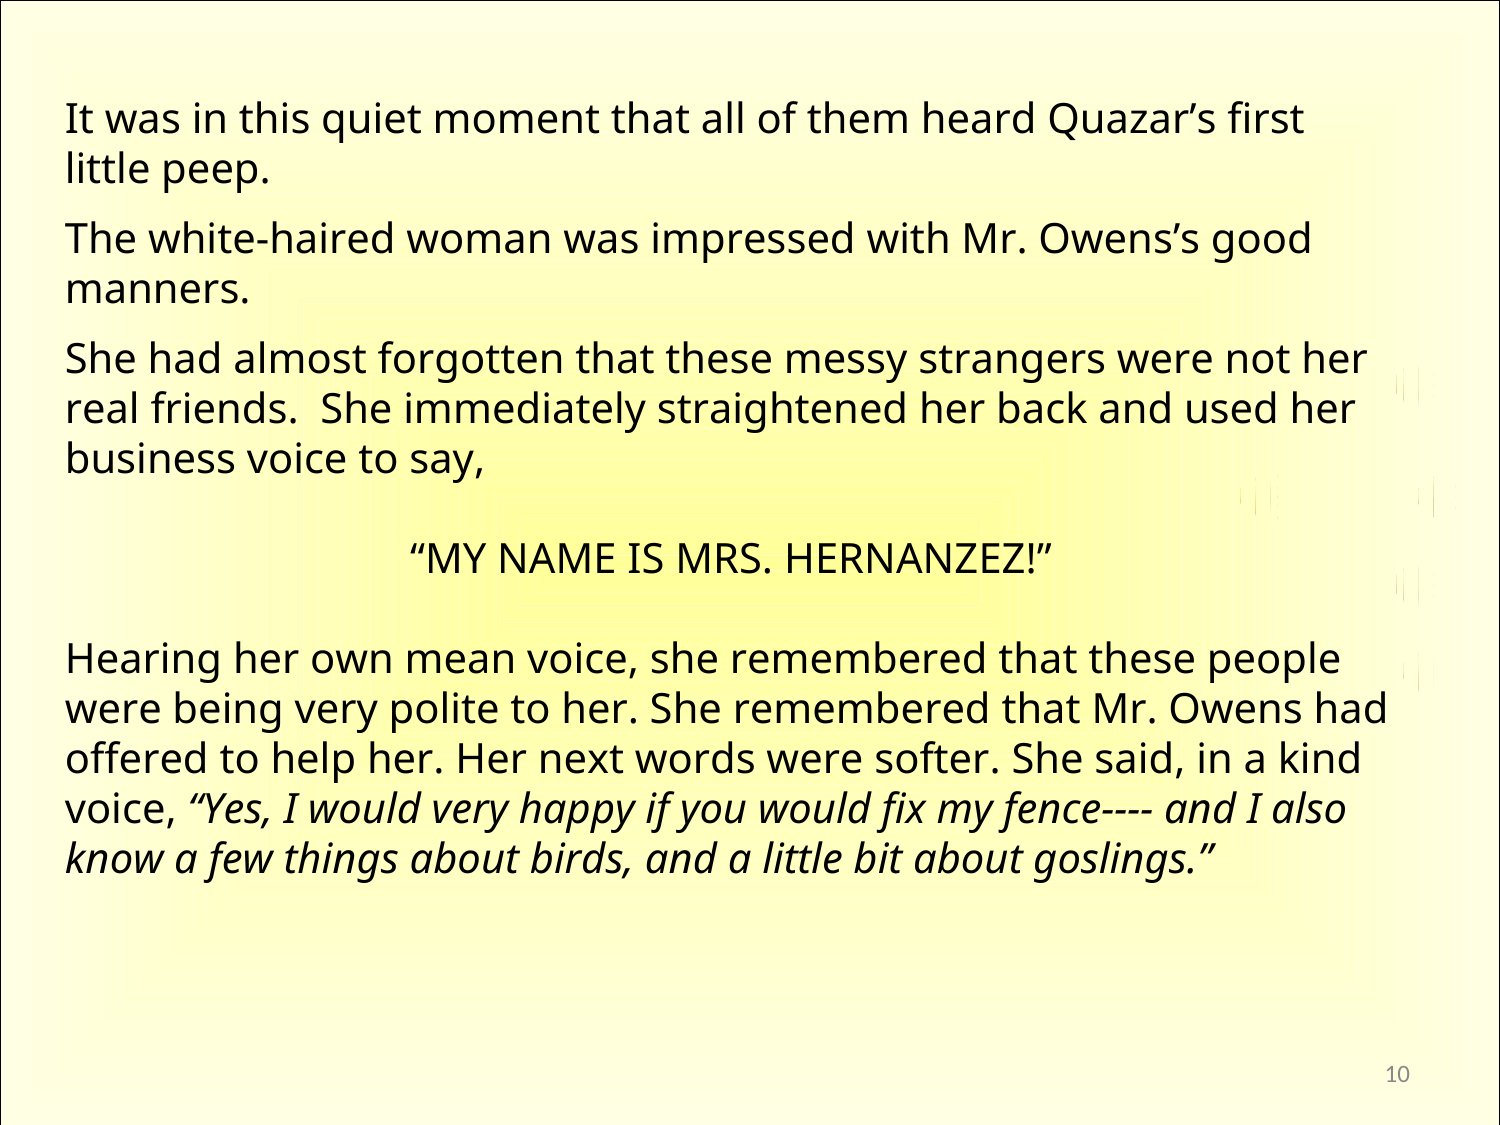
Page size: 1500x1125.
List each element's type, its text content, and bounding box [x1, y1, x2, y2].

text_box It was in this quiet moment that all of them heard Quazar’s first little peep. The white-haired woman was impressed with Mr. Owens’s good manners. She had almost forgotten that these messy strangers were not her real friends. She immediately straightened her back and used her business voice to say, “MY NAME IS MRS. HERNANZEZ!” Hearing her own mean voice, she remembered that these people were being very polite to her. She remembered that Mr. Owens had offered to help her. Her next words were softer. She said, in a kind voice, “Yes, I would very happy if you would fix my fence---- and I also know a few things about birds, and a little bit about goslings.” [49, 83, 1413, 890]
text_box <number> [1074, 1042, 1426, 1103]
text_box [0, 0, 1500, 1125]
